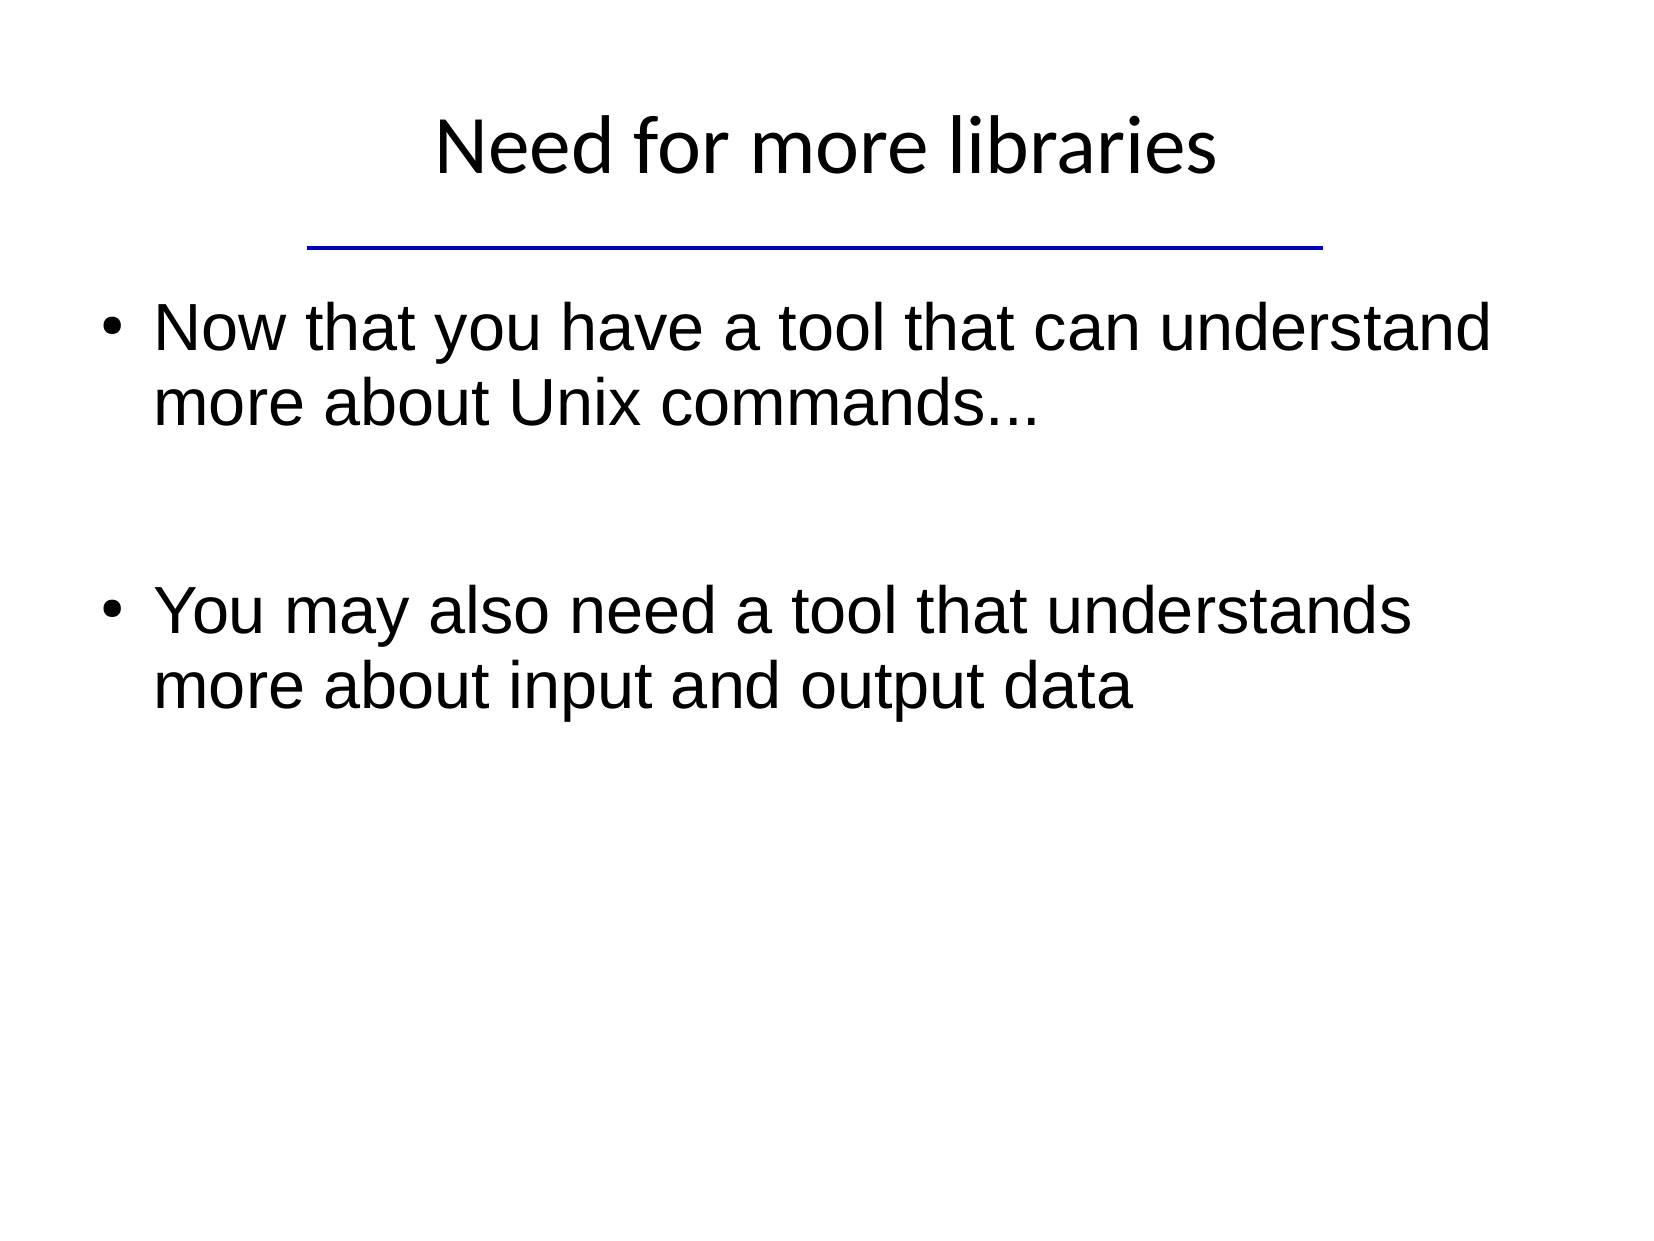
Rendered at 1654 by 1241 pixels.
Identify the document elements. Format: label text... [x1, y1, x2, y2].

title Need for more libraries [82, 49, 1571, 257]
list Now that you have a tool that can understand more about Unix commands... You may also need a tool that understands more about input and output data [82, 290, 1571, 1010]
